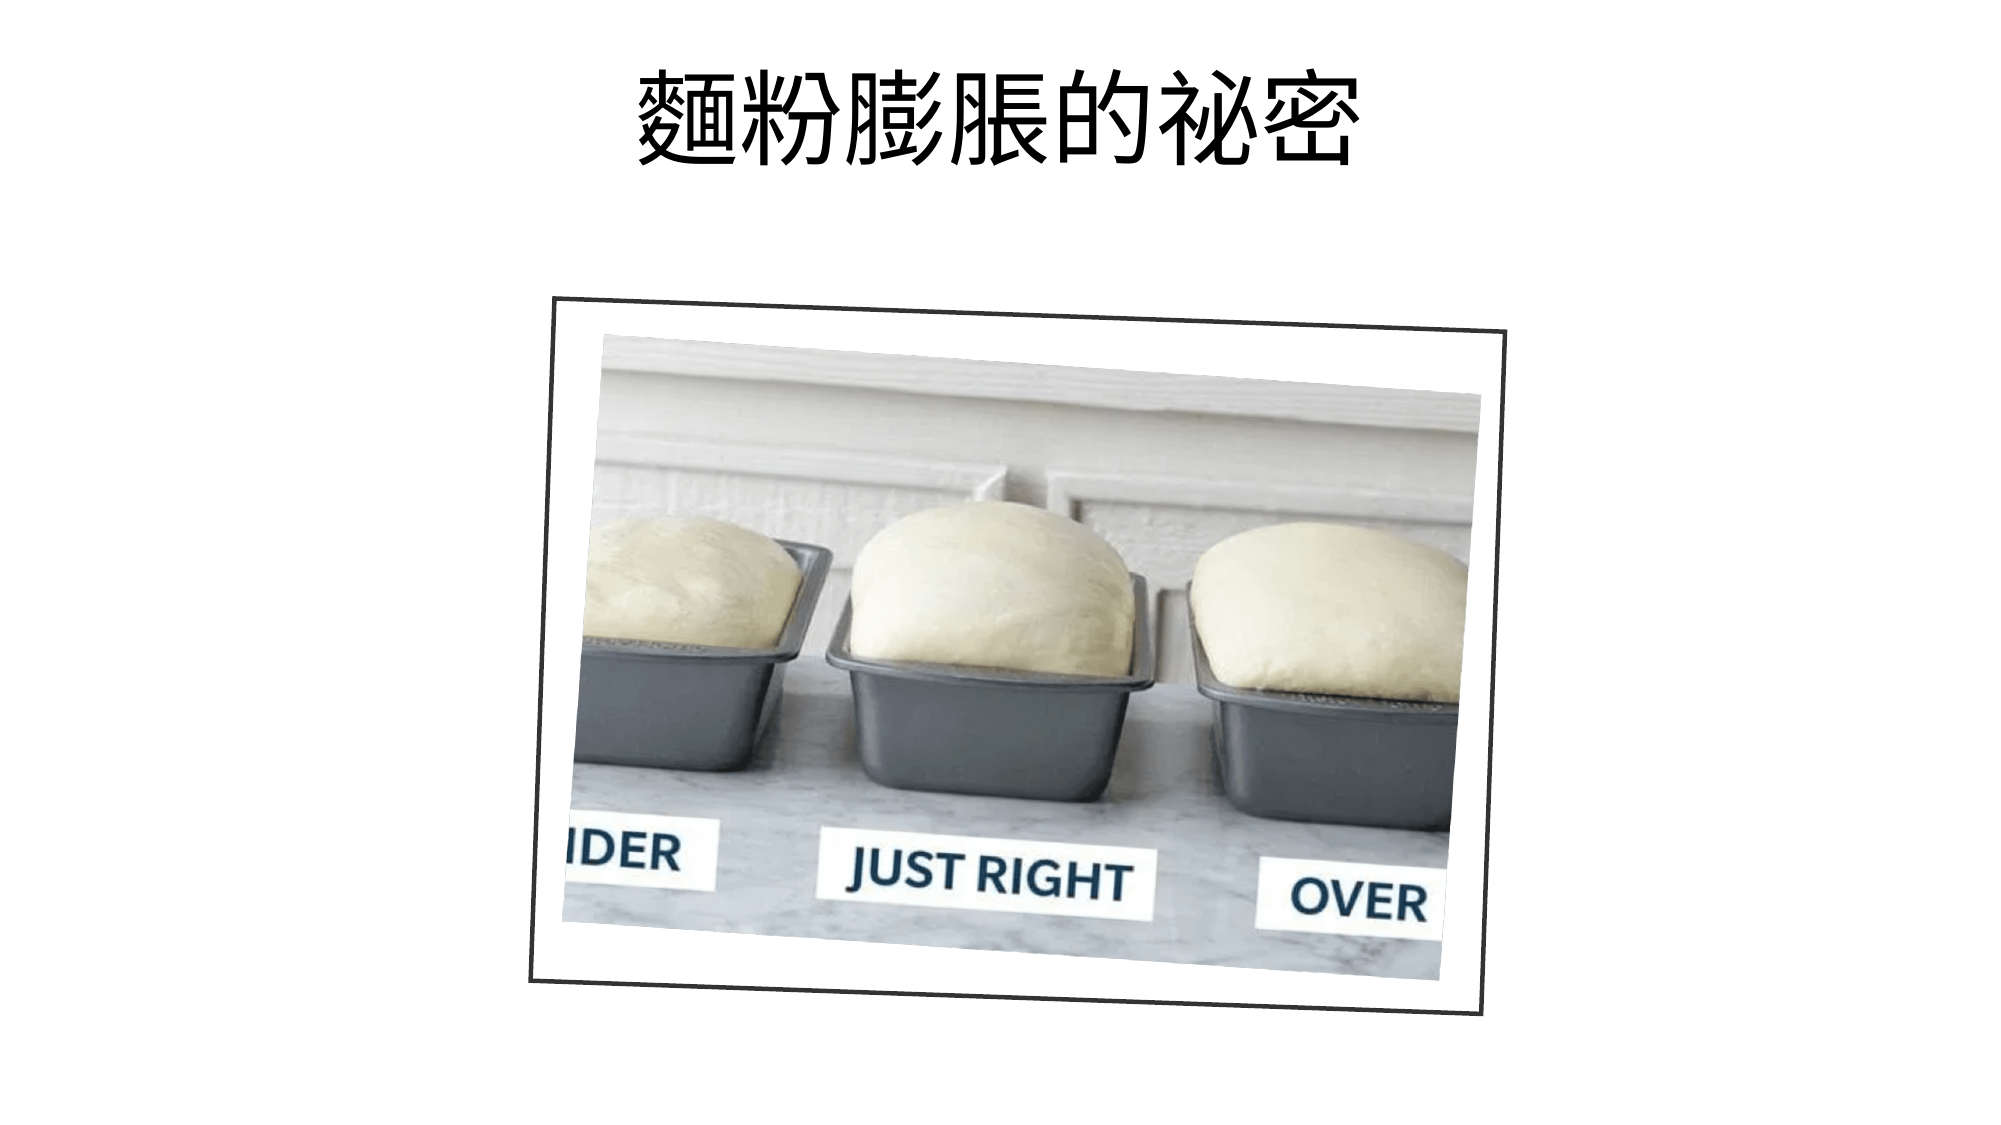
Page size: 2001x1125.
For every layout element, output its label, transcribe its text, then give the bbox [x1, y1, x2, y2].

picture [391, 321, 1609, 992]
title 麵粉膨脹的祕密 [137, 59, 1863, 278]
text_box [553, 298, 1506, 359]
text_box [530, 955, 1483, 1014]
